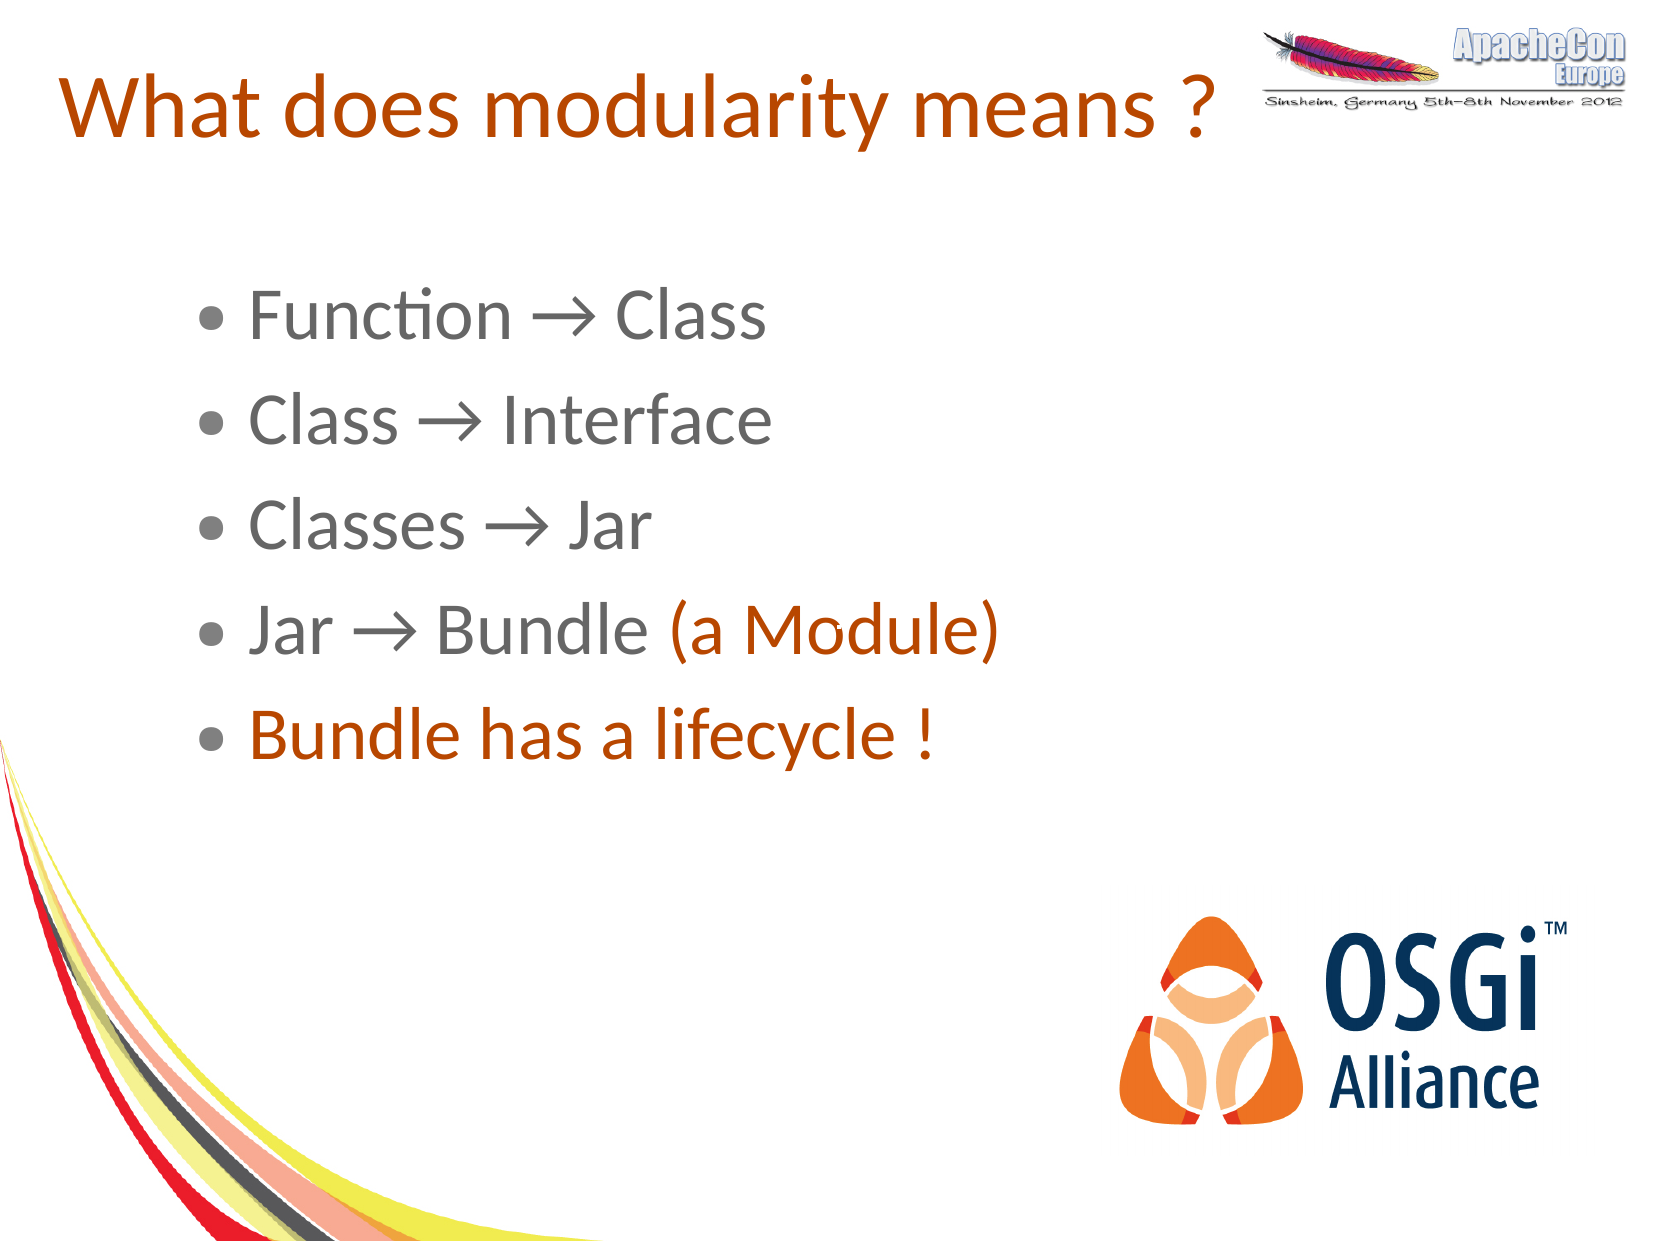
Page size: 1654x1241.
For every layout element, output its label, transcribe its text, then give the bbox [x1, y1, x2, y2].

title What does modularity means ? [59, 59, 1418, 171]
picture [0, 0, 1654, 1241]
list Function → Class Class → Interface Classes → Jar Jar → Bundle (a Module) Bundle has a lifecycle ! [177, 283, 1536, 990]
